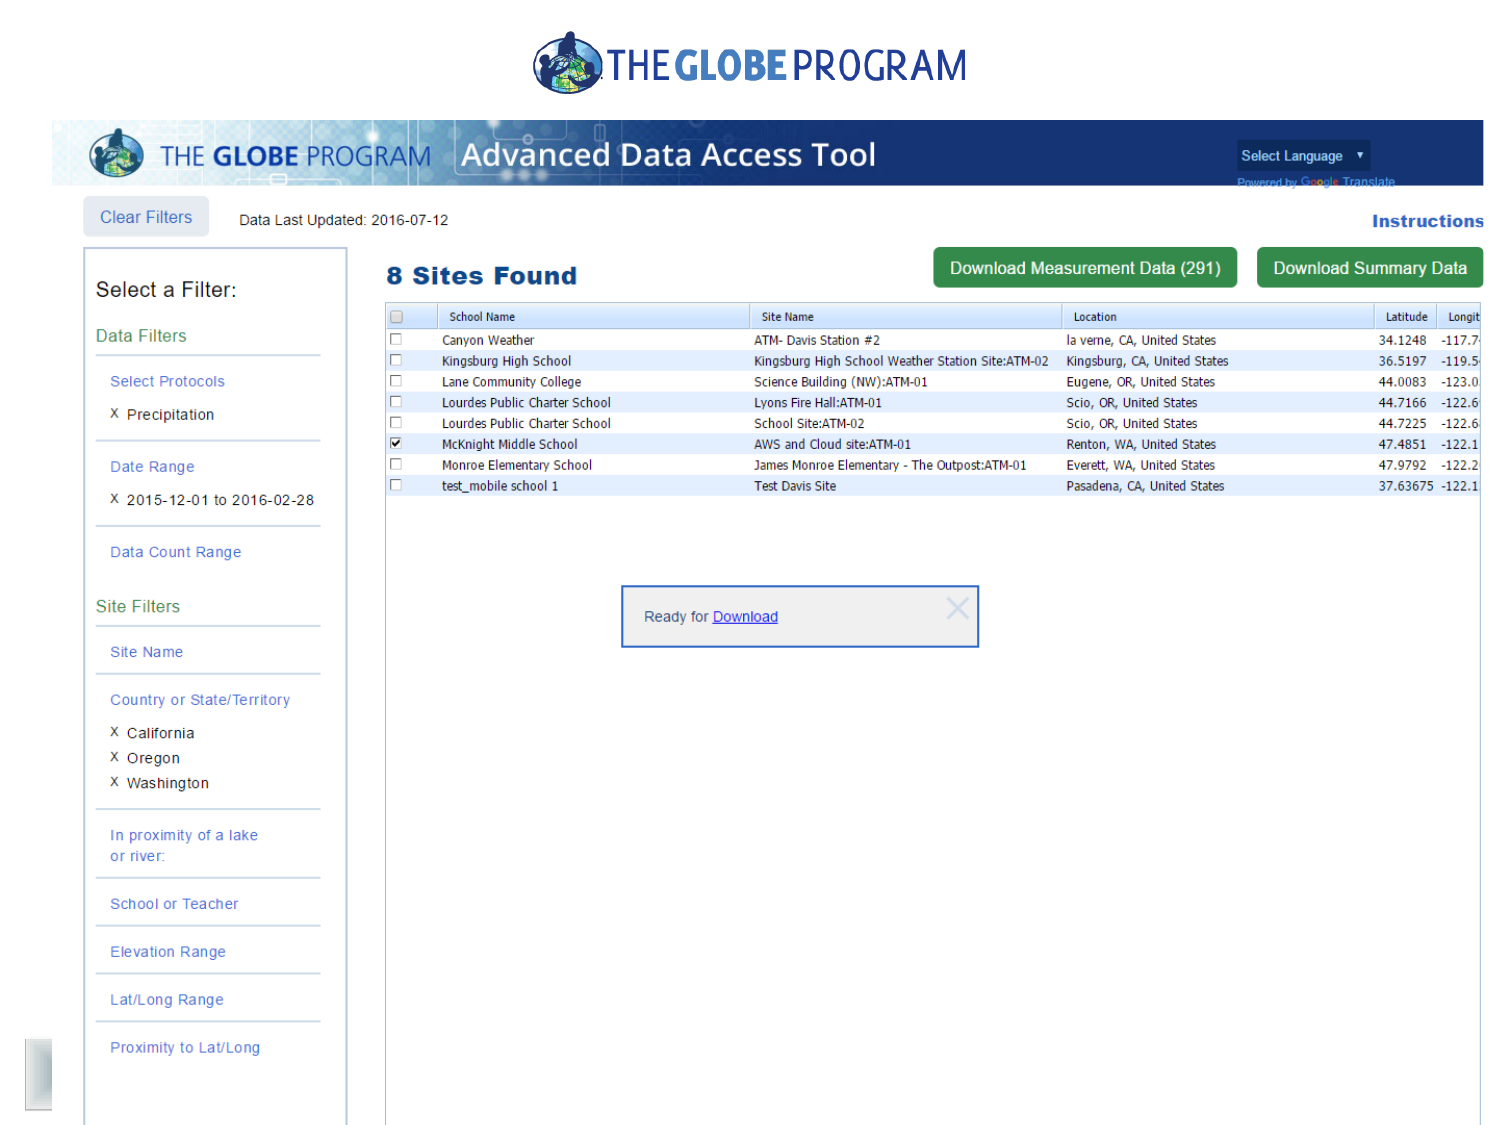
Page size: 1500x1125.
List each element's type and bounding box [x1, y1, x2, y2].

picture [52, 120, 1484, 1125]
picture [526, 24, 975, 100]
